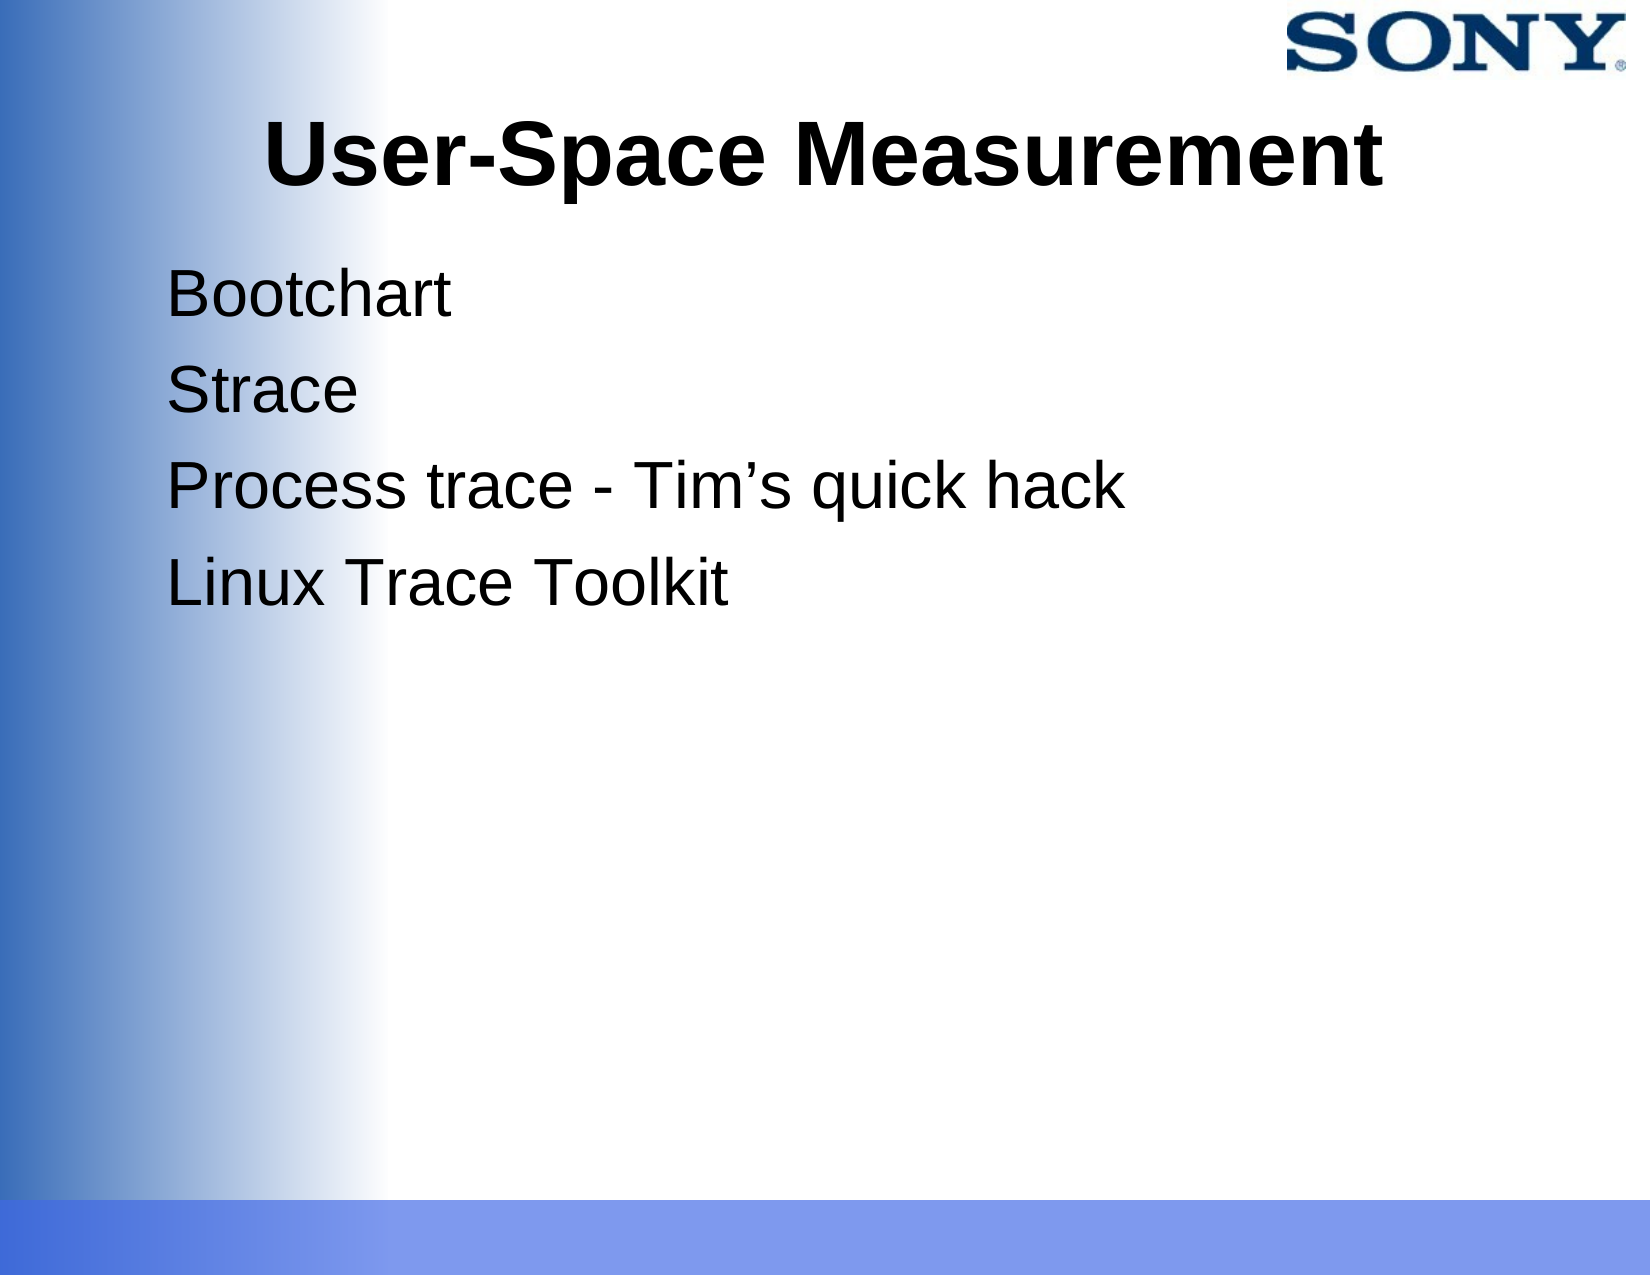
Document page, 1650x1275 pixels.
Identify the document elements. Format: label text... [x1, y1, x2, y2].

title User-Space Measurement [149, 74, 1499, 250]
picture [1287, 0, 1626, 80]
list Bootchart Strace Process trace - Tim’s quick hack Linux Trace Toolkit [149, 262, 1499, 1188]
